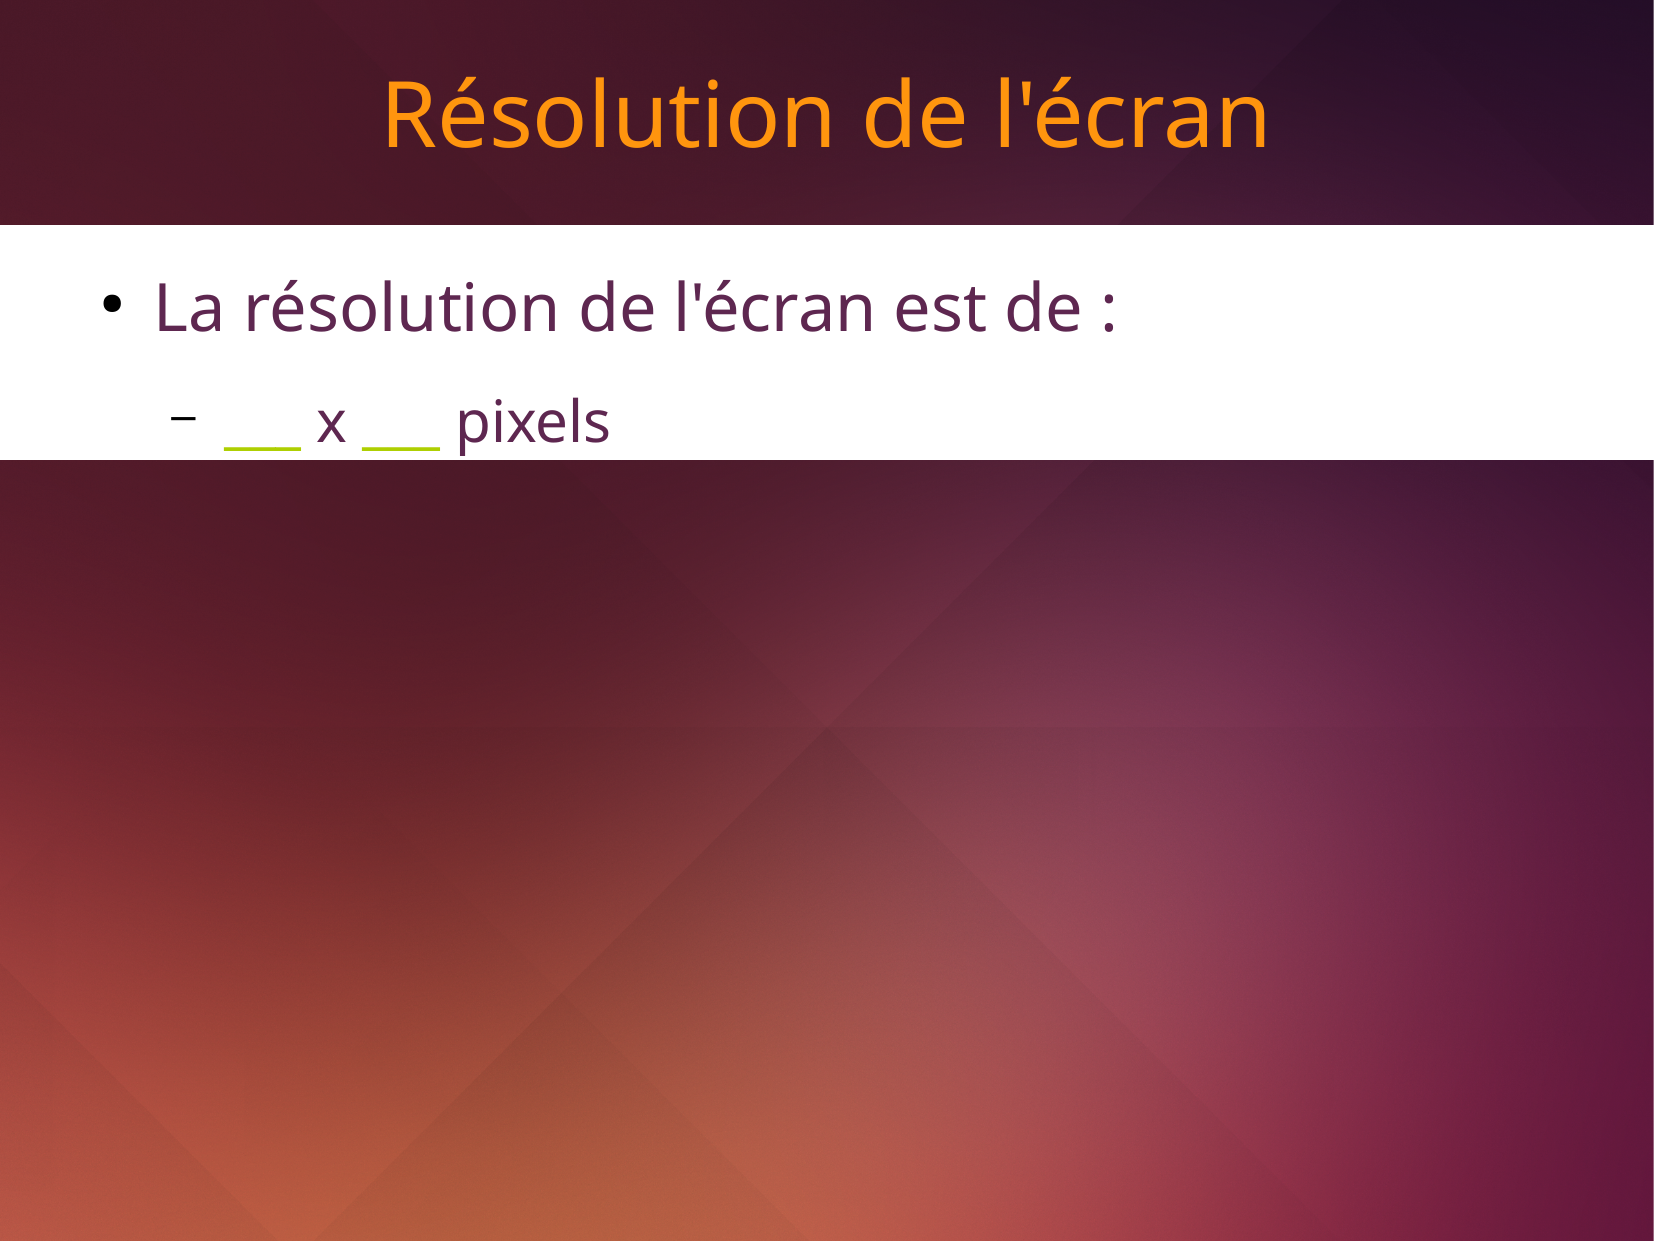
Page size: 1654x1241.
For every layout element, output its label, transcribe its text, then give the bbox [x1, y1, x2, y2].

picture [0, 0, 1654, 1241]
title Résolution de l'écran [82, 8, 1571, 216]
list La résolution de l'écran est de : ___ x ___ pixels [82, 259, 1571, 1111]
